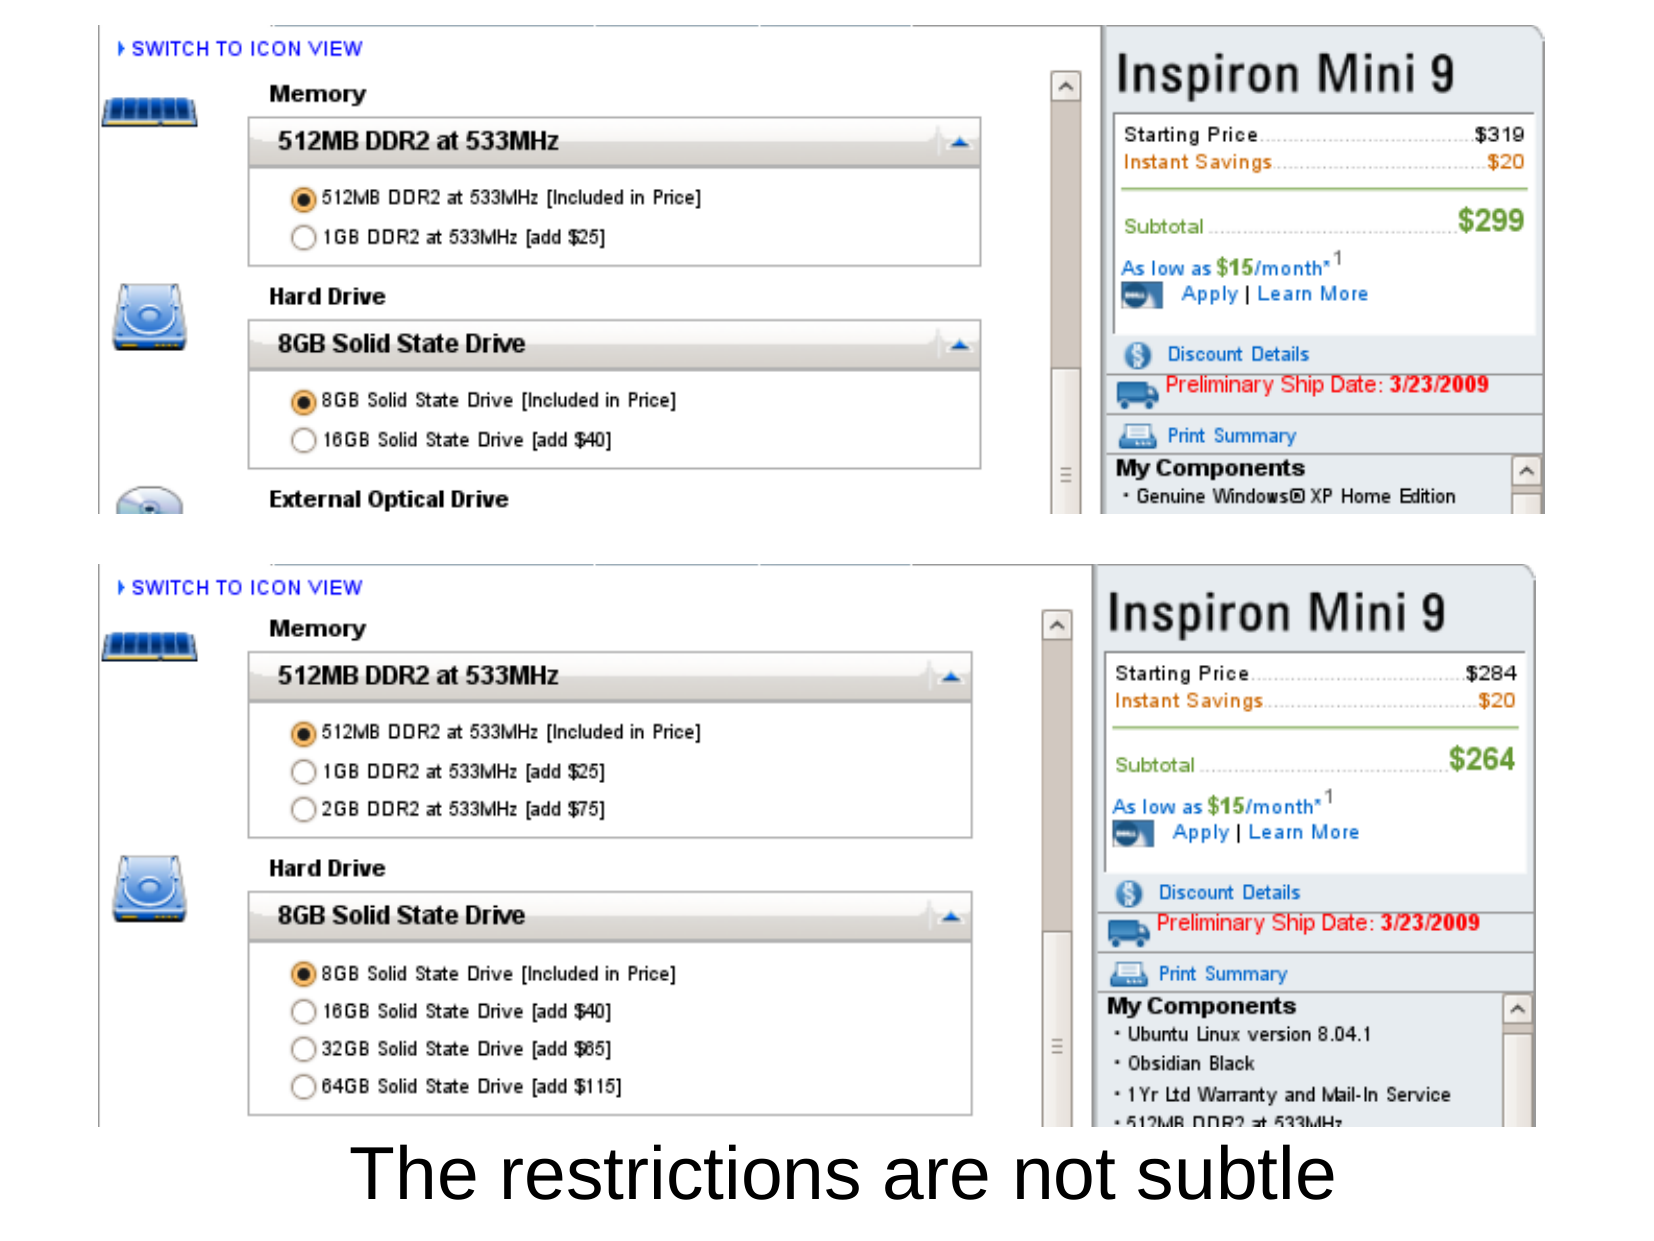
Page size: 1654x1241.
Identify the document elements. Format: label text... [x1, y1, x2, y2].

text_box The restrictions are not subtle [112, 1125, 1576, 1224]
picture [98, 564, 1536, 1127]
picture [98, 25, 1545, 514]
